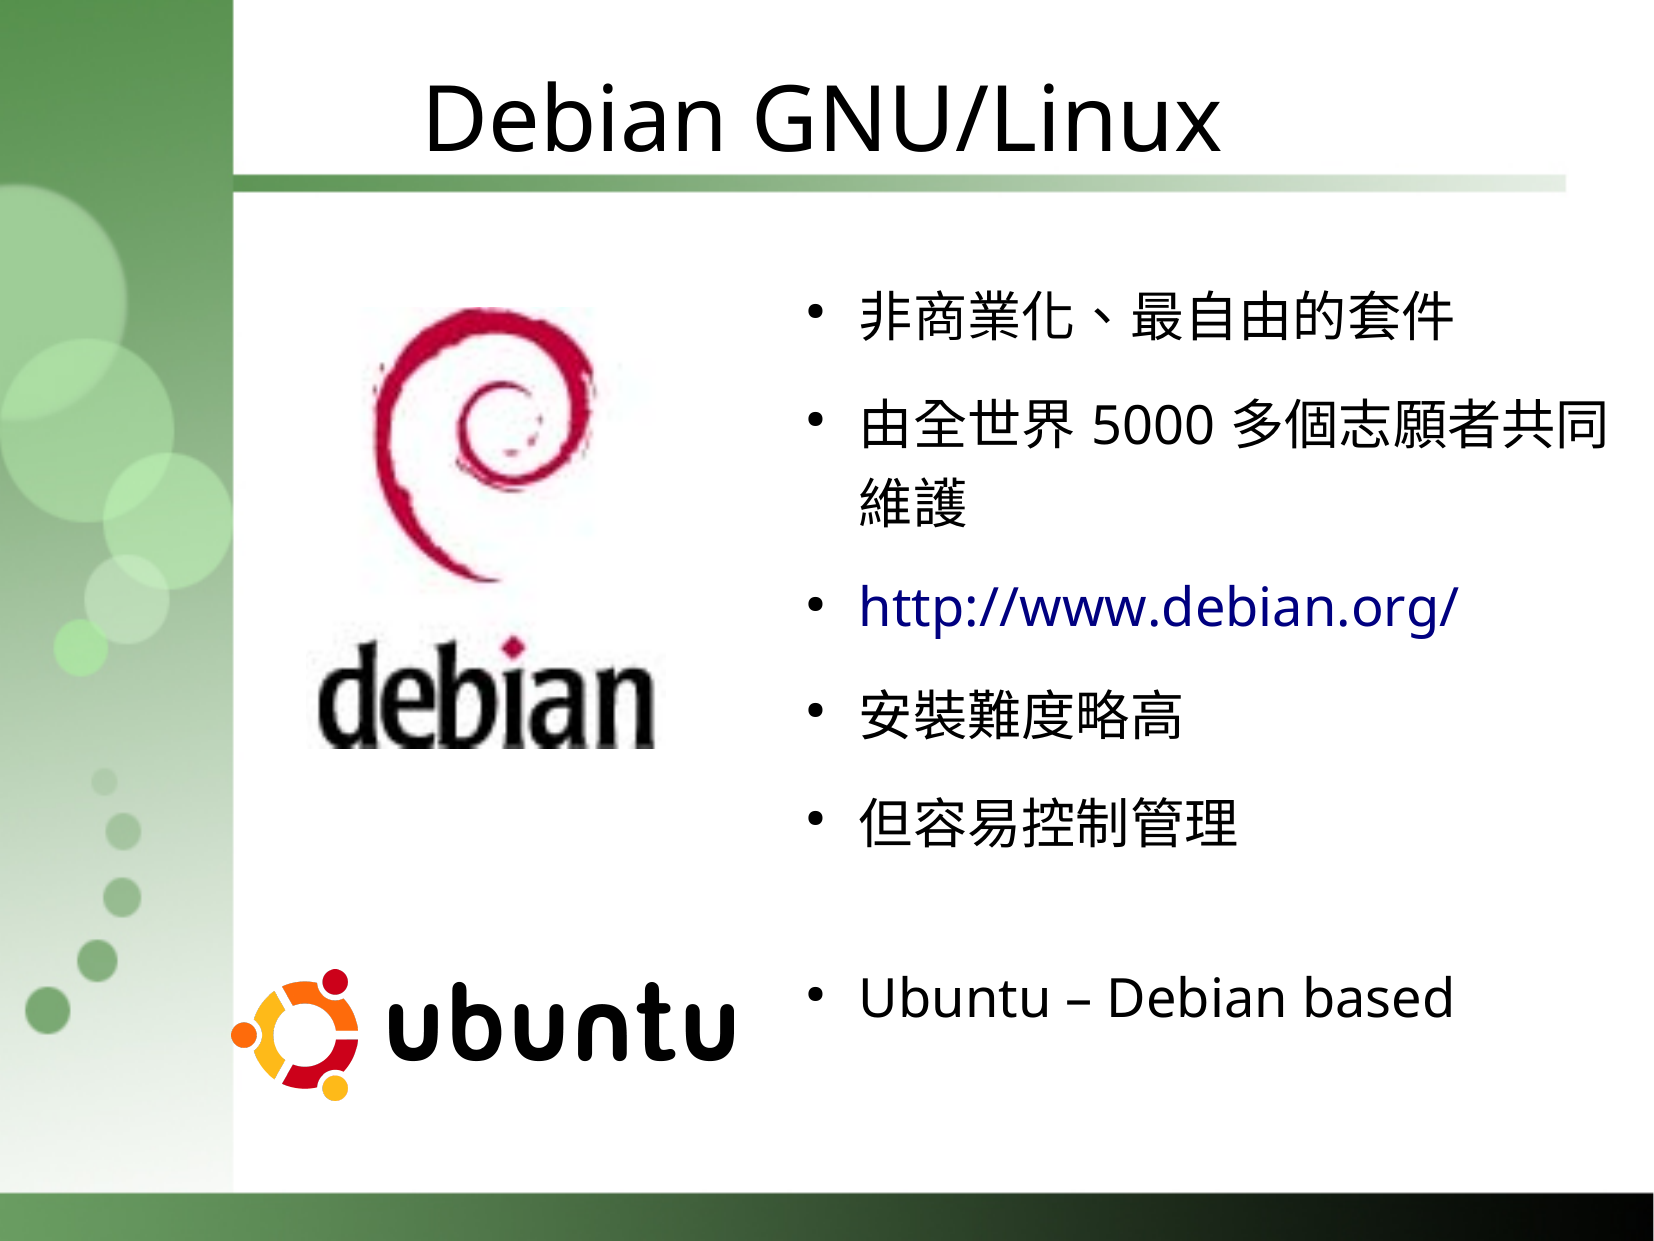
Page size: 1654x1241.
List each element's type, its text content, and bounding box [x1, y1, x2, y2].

list Ubuntu – Debian based [788, 958, 1654, 1134]
title Debian GNU/Linux [295, 24, 1351, 207]
picture [0, 0, 1654, 1241]
list 非商業化、最自由的套件 由全世界5000多個志願者共同維護 http://www.debian.org/ 安裝難度略高 但容易控制管理 [788, 273, 1654, 908]
